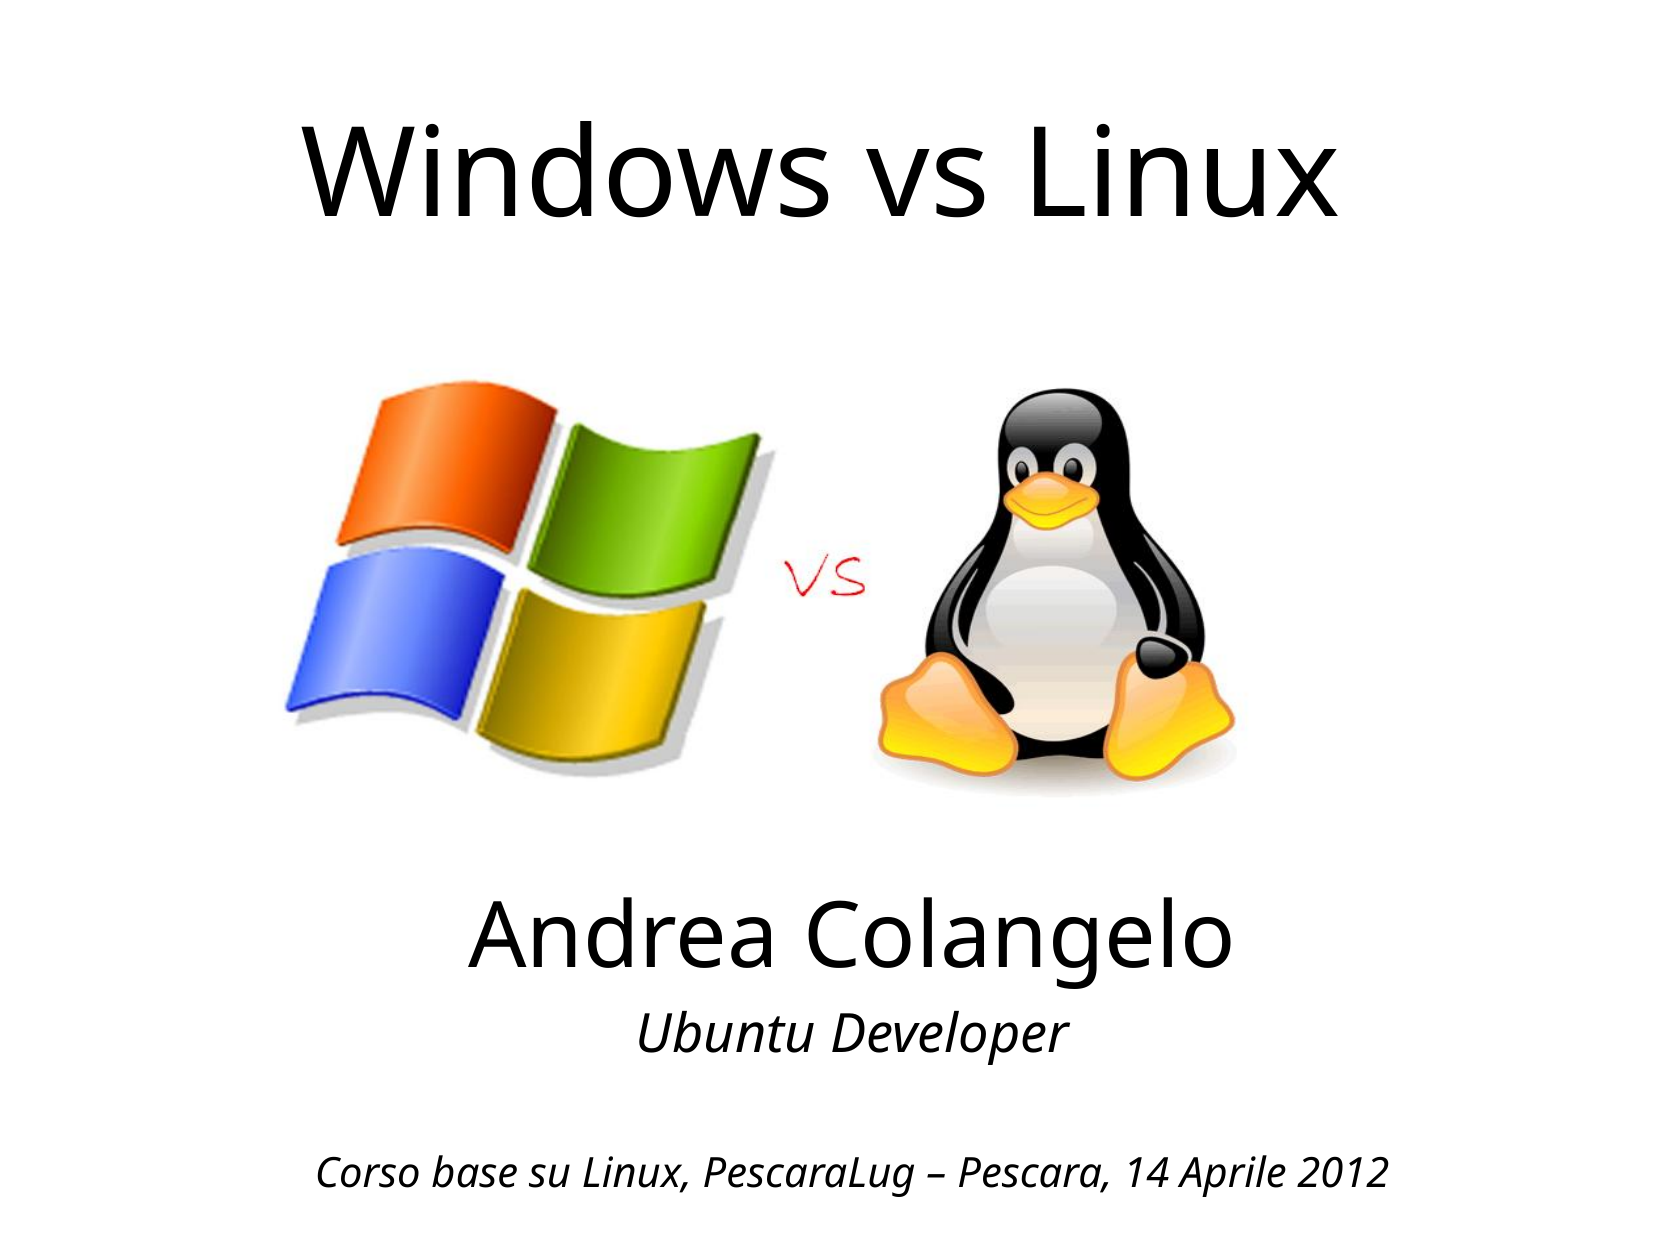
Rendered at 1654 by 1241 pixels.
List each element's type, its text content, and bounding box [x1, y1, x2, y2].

picture [262, 350, 1275, 826]
text_box Andrea Colangelo Ubuntu Developer Corso base su Linux, PescaraLug – Pescara, 14 Aprile 2012 [300, 862, 1387, 1149]
text_box Windows vs Linux [285, 75, 1354, 301]
